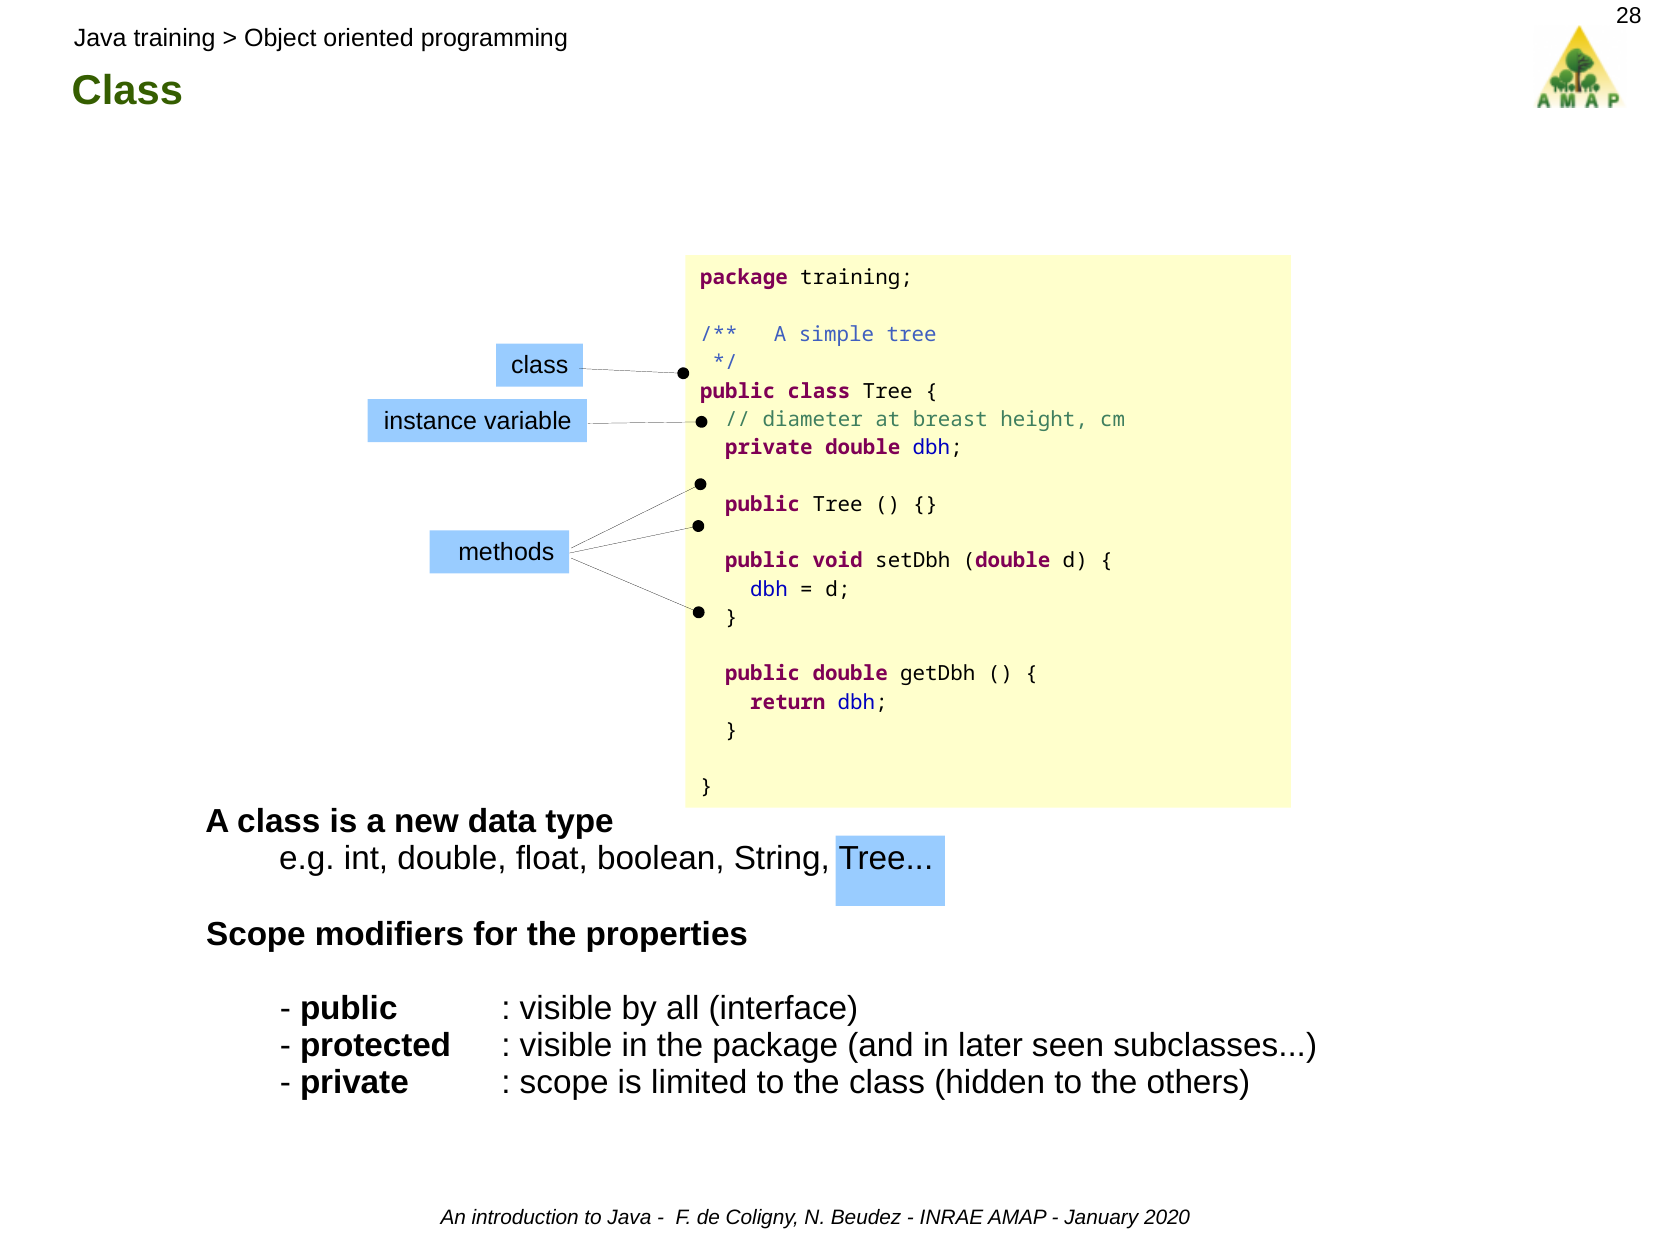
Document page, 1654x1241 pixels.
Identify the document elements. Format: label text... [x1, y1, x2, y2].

text_box instance variable [367, 399, 587, 443]
picture [1533, 25, 1627, 108]
text_box methods [429, 530, 570, 574]
text_box A class is a new data type e.g. int, double, float, boolean, String, Tree... [190, 795, 1054, 886]
text_box class [496, 343, 583, 387]
text_box package training; /** A simple tree */ public class Tree { // diameter at breast height, cm private double dbh; public Tree () {} public void setDbh (double d) { dbh = d; } public double getDbh () { return dbh; } } [685, 255, 1291, 736]
text_box Scope modifiers for the properties - public : visible by all (interface) - protected : visible in the package (and in later seen subclasses...) - private : scope is limited to the class (hidden to the others) [191, 908, 1373, 1111]
text_box [835, 886, 945, 906]
text_box Java training > Object oriented programming [59, 16, 1004, 60]
text_box Class [56, 59, 1120, 121]
